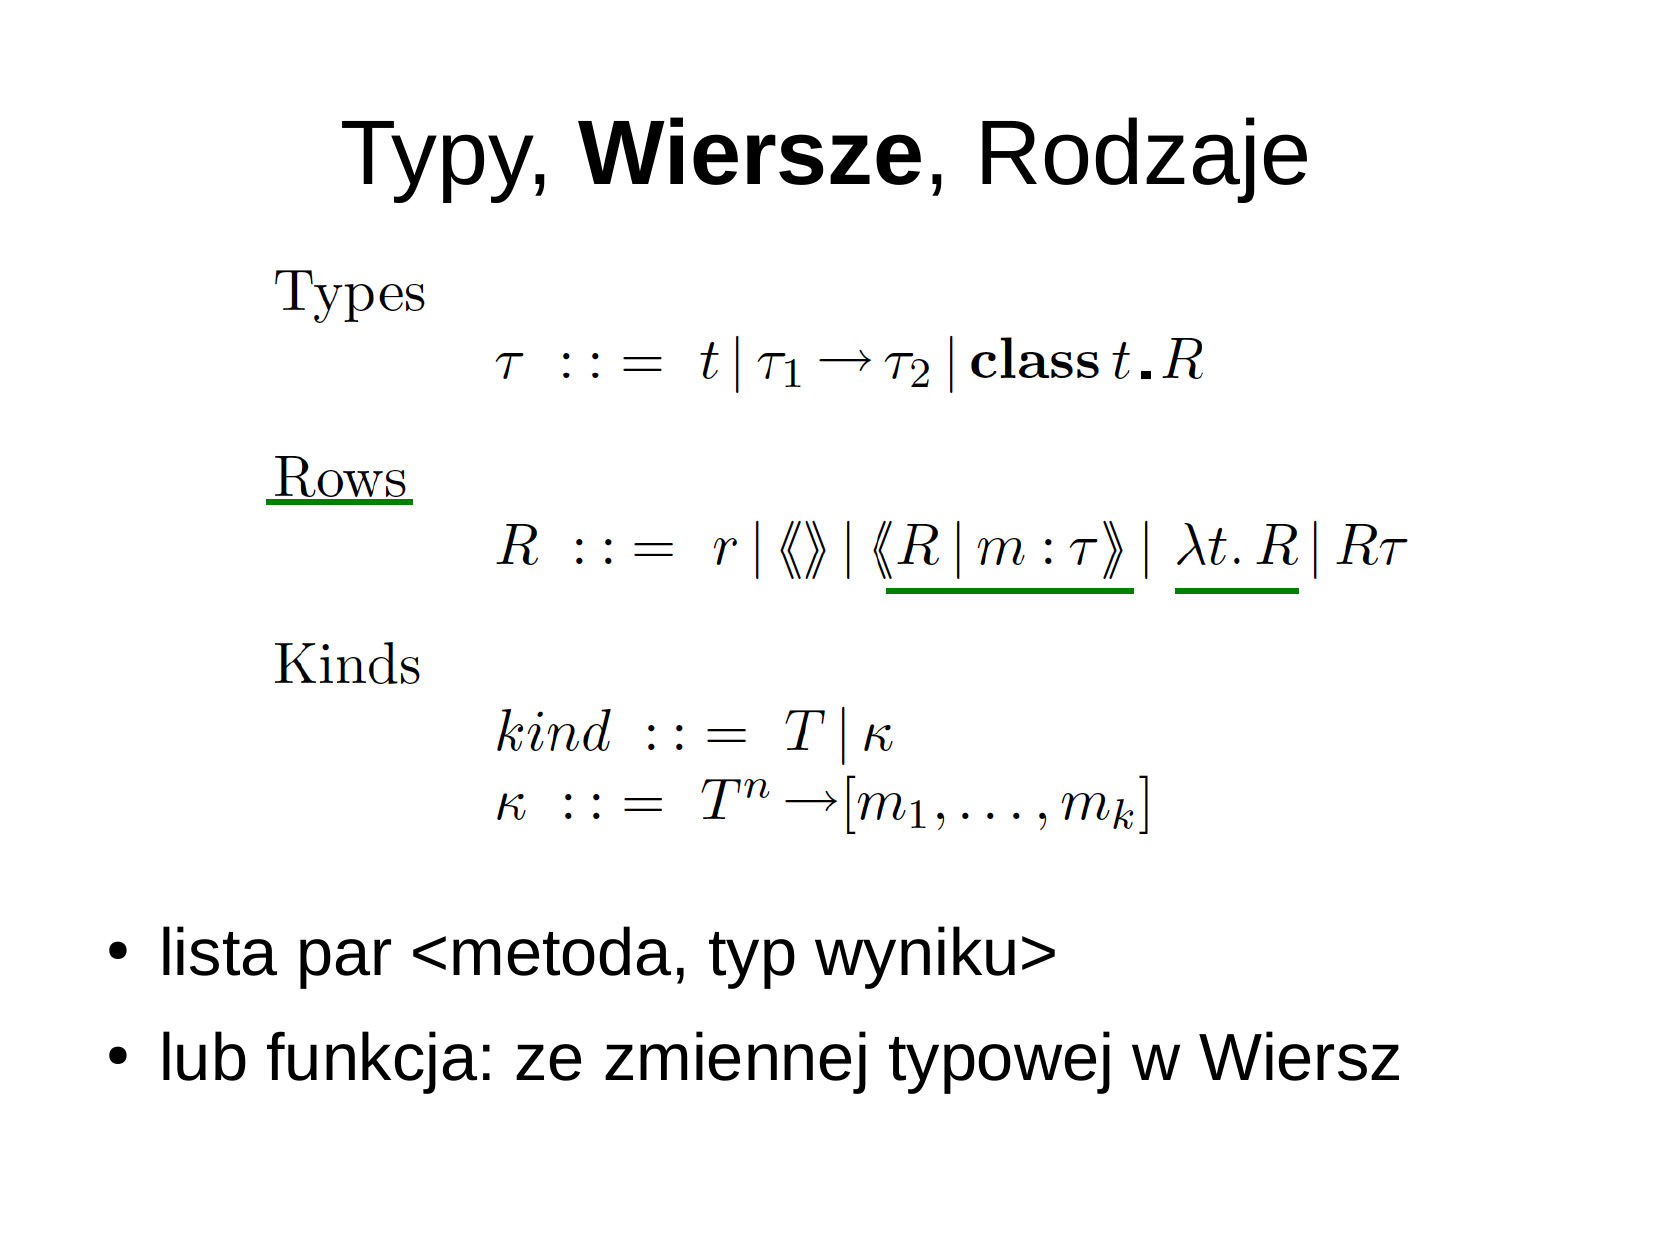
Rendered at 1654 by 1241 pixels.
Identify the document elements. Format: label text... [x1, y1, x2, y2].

title Typy, Wiersze, Rodzaje [82, 49, 1571, 257]
picture [265, 265, 1418, 843]
list lista par <metoda, typ wyniku> lub funkcja: ze zmiennej typowej w Wiersz [88, 915, 1577, 1241]
